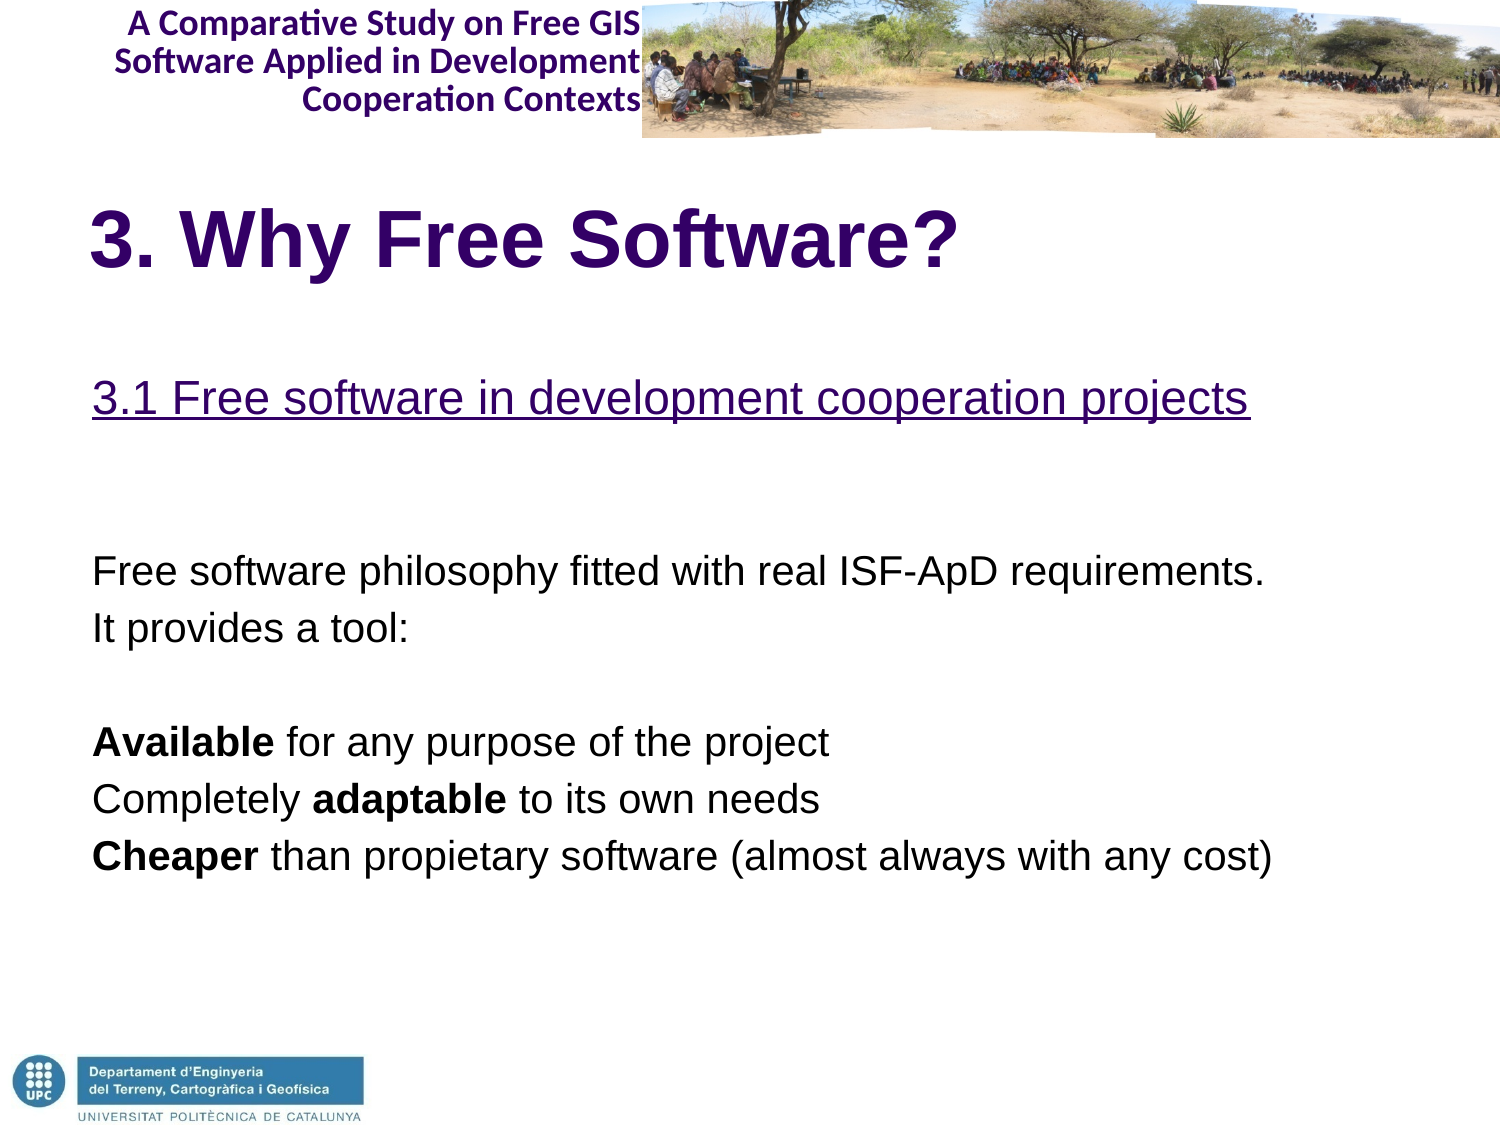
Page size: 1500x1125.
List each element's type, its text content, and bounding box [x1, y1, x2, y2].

picture [642, 0, 1500, 138]
list 3.1 Free software in development cooperation projects Free software philosophy fitted with real ISF-ApD requirements. It provides a tool: Available for any purpose of the project Completely adaptable to its own needs Cheaper than propietary software (almost always with any cost) [76, 297, 1427, 1125]
title 3. Why Free Software? [75, 185, 1199, 399]
picture [0, 1054, 76, 1125]
